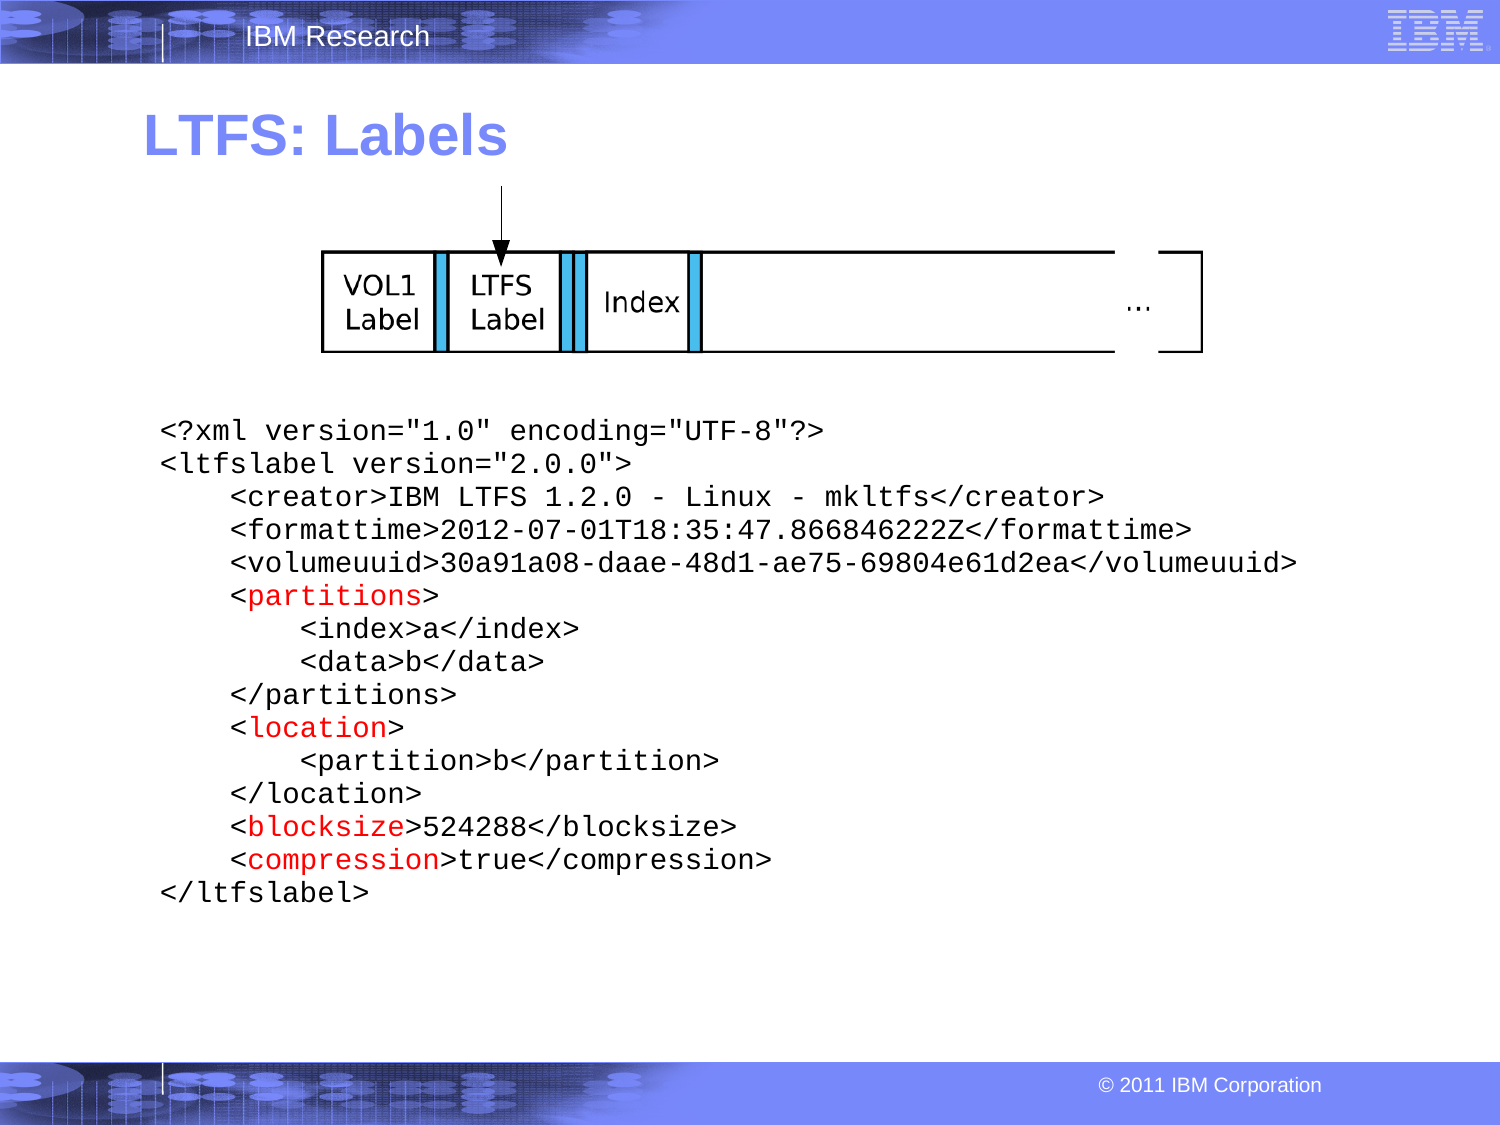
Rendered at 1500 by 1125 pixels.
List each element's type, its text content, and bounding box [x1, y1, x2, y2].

picture [321, 249, 1203, 359]
picture [1, 1, 1500, 63]
picture [0, 1063, 1500, 1125]
text_box <?xml version="1.0" encoding="UTF-8"?> <ltfslabel version="2.0.0"> <creator>IBM LTFS 1.2.0 - Linux - mkltfs</creator> <formattime>2012-07-01T18:35:47.866846222Z</formattime> <volumeuuid>30a91a08-daae-48d1-ae75-69804e61d2ea</volumeuuid> <partitions> <index>a</index> <data>b</data> </partitions> <location> <partition>b</partition> </location> <blocksize>524288</blocksize> <compression>true</compression> </ltfslabel> [144, 408, 1423, 928]
title LTFS: Labels [128, 87, 1480, 181]
